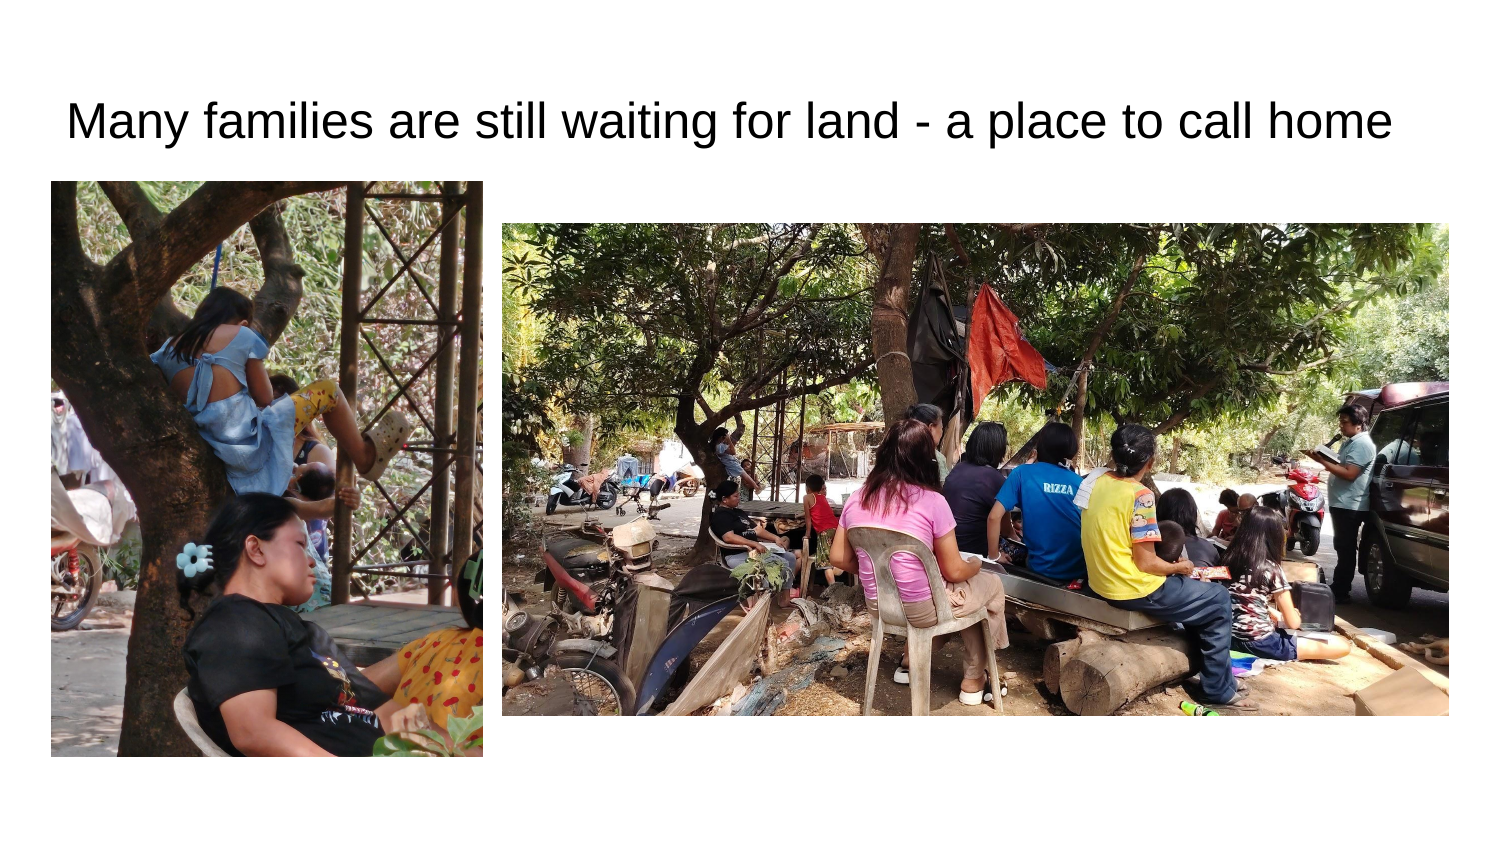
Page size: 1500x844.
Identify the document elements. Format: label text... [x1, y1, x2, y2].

picture [51, 181, 483, 757]
title Many families are still waiting for land - a place to call home [51, 72, 1449, 167]
picture [502, 223, 1449, 716]
